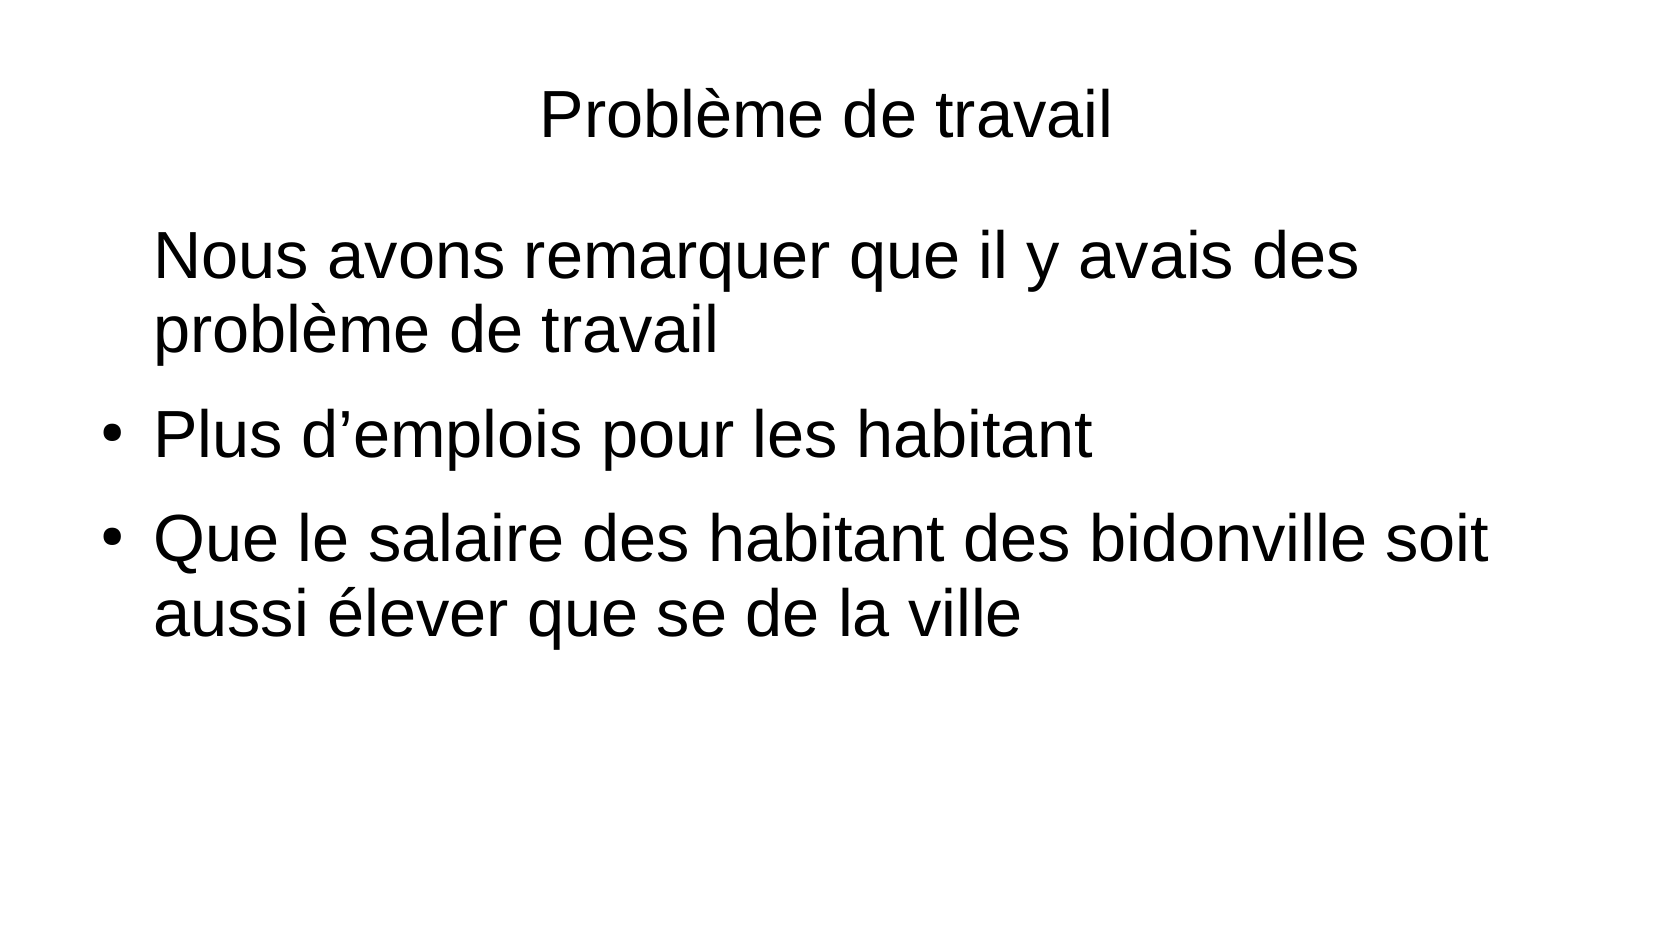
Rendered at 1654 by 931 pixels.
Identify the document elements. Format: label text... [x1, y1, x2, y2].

title Problème de travail [82, 37, 1571, 193]
list Nous avons remarquer que il y avais des problème de travail Plus d’emplois pour les habitant Que le salaire des habitant des bidonville soit aussi élever que se de la ville [82, 217, 1571, 758]
